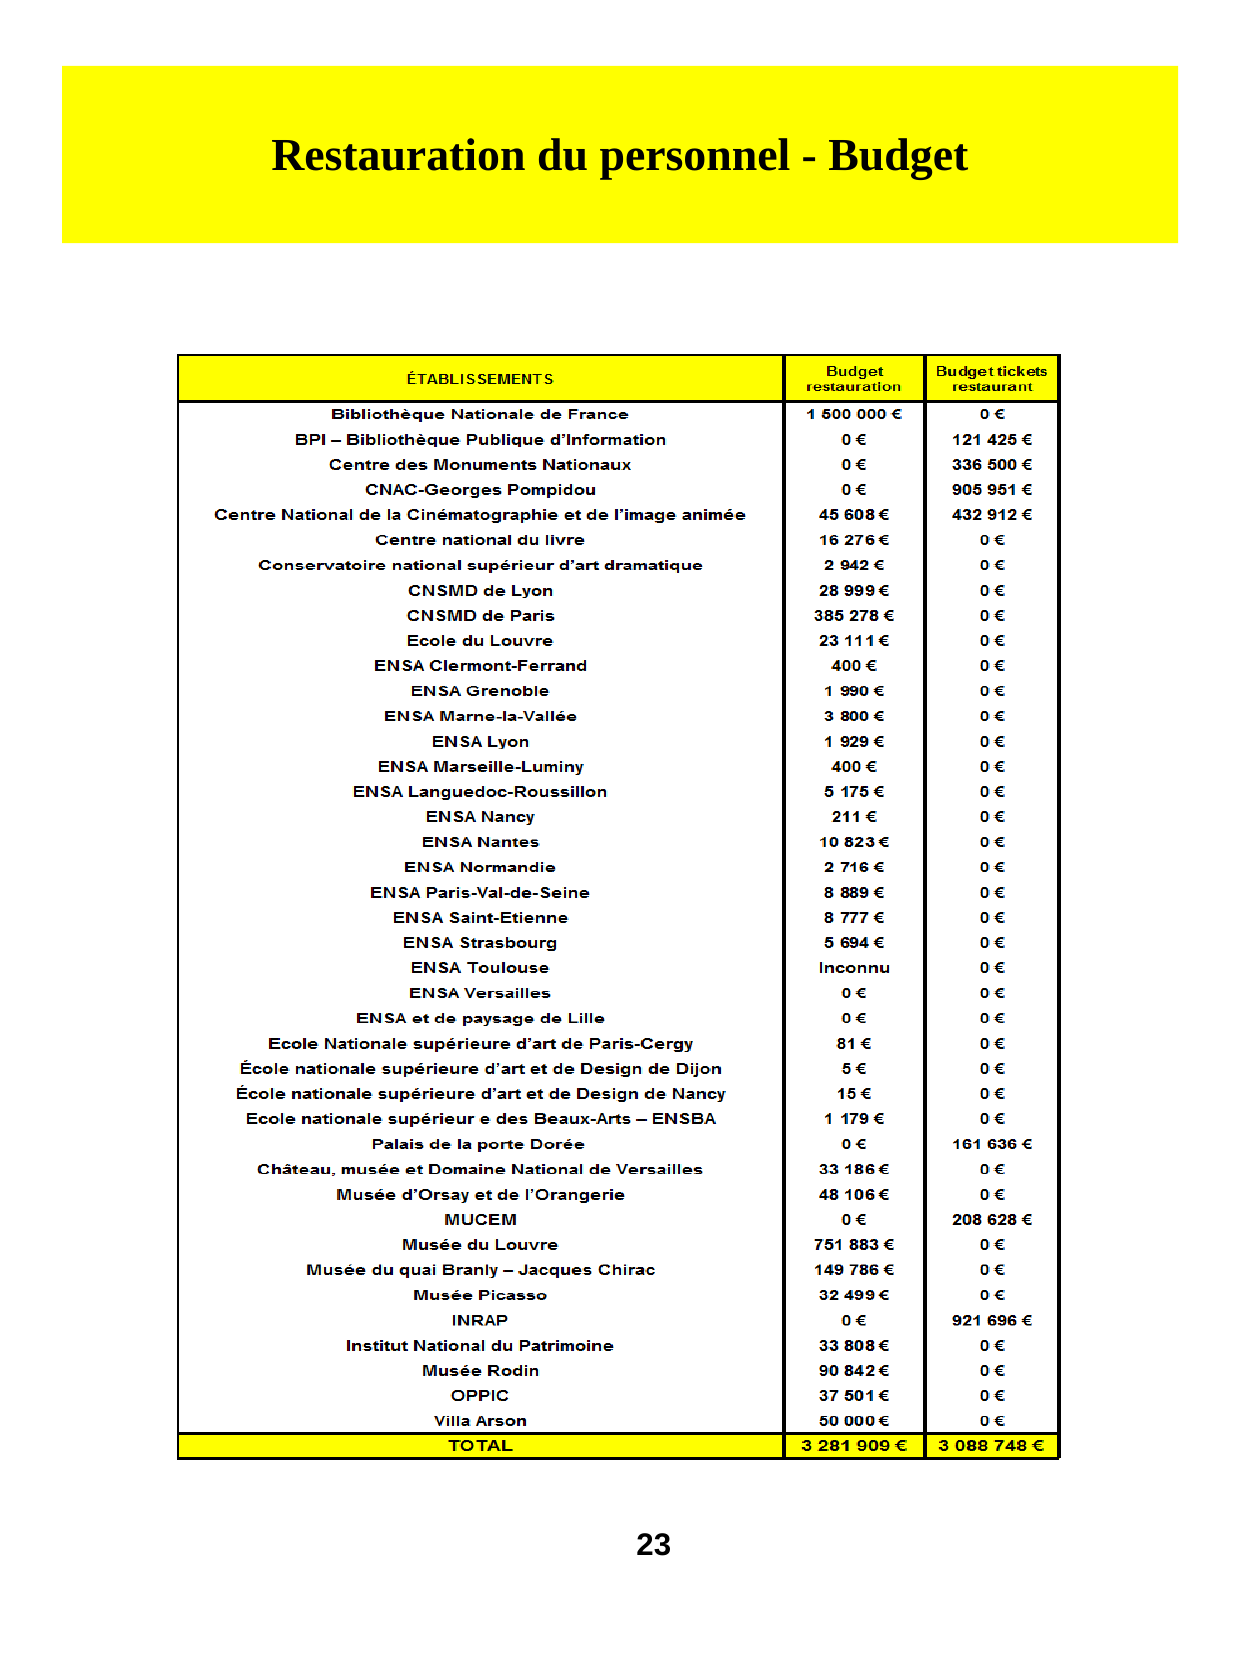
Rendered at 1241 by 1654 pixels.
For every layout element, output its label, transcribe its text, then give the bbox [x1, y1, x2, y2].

title Restauration du personnel - Budget [62, 65, 1179, 244]
text_box <numéro> [563, 1519, 745, 1571]
picture [177, 354, 1063, 1477]
